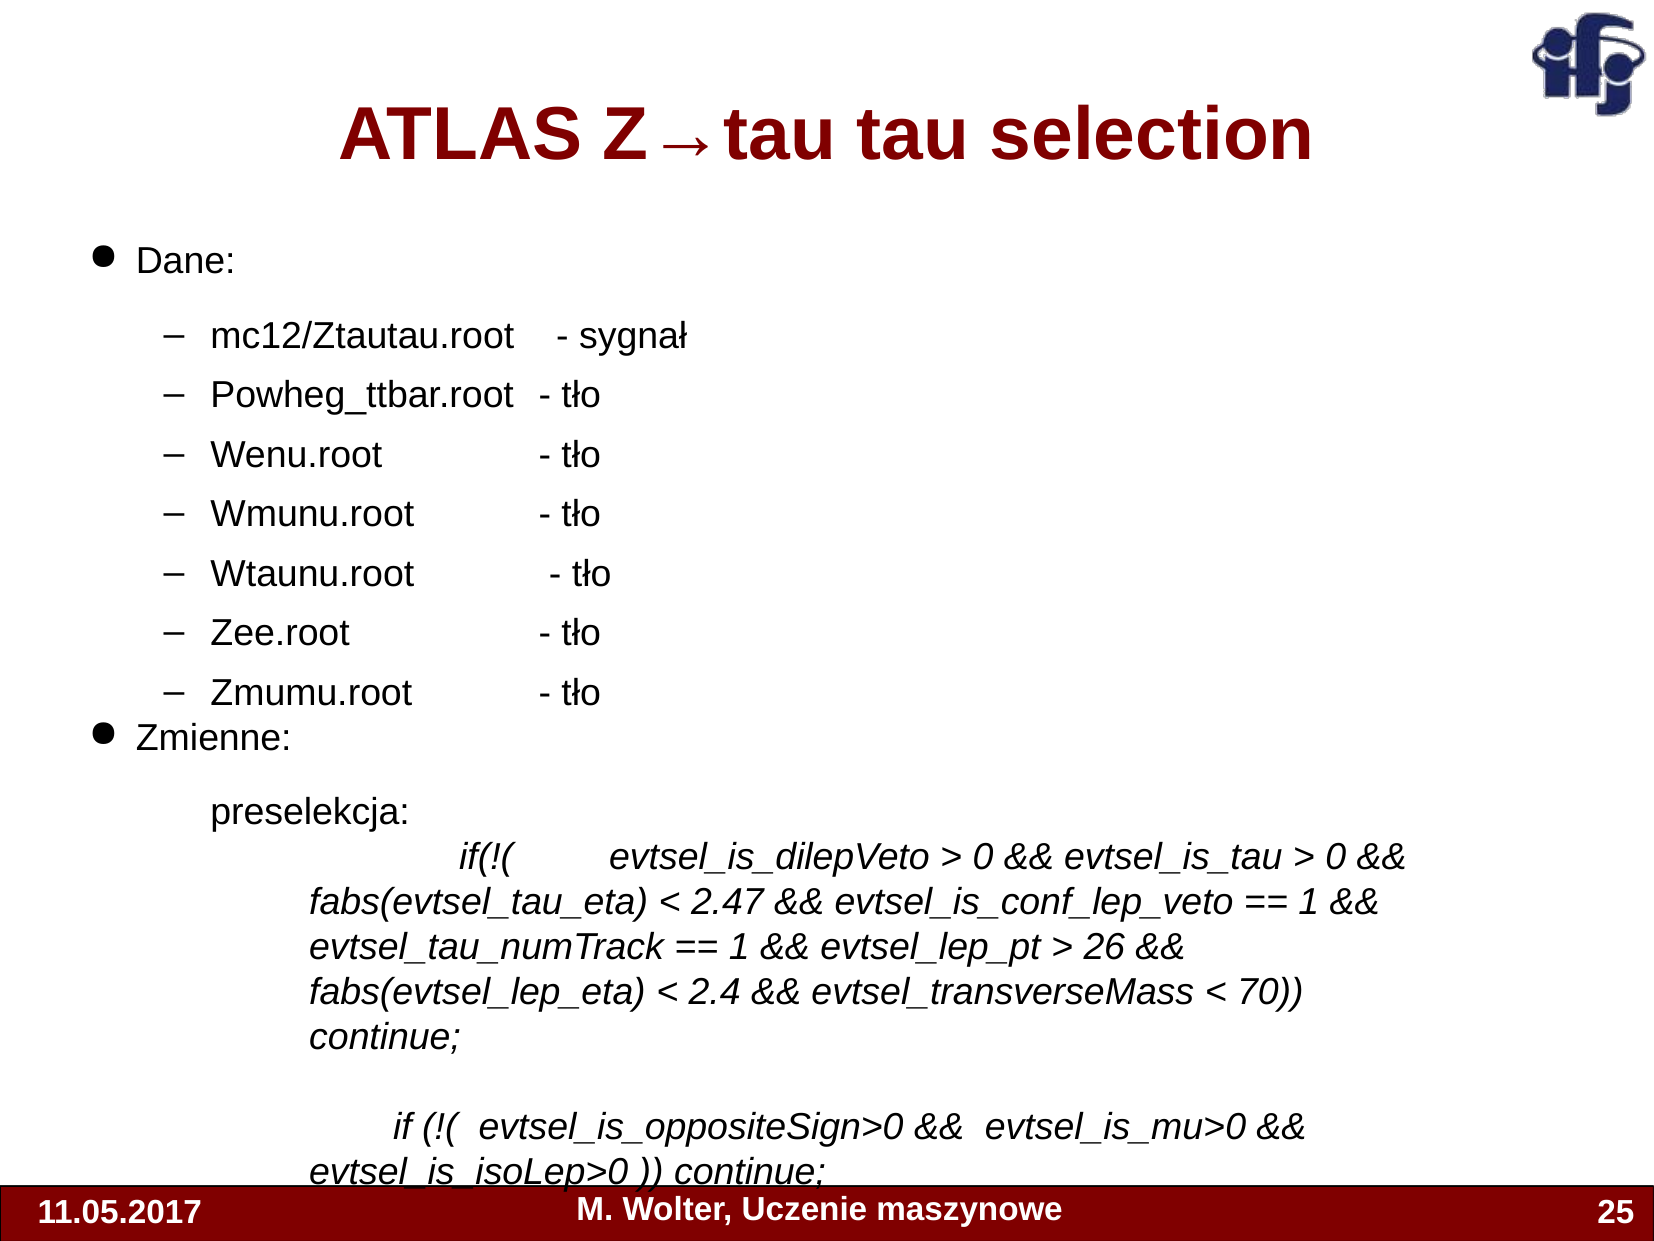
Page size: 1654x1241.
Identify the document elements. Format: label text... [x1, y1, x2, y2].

title ATLAS Z→tau tau selection [82, 25, 1571, 233]
picture [1525, 0, 1654, 129]
list Dane: mc12/Ztautau.root - sygnał Powheg_ttbar.root - tło Wenu.root - tło Wmunu.root - tło Wtaunu.root - tło Zee.root - tło Zmumu.root - tło Zmienne: preselekcja: if(!( evtsel_is_dilepVeto > 0 && evtsel_is_tau > 0 && fabs(evtsel_tau_eta) < 2.47 && evtsel_is_conf_lep_veto == 1 && evtsel_tau_numTrack == 1 && evtsel_lep_pt > 26 && fabs(evtsel_lep_eta) < 2.4 && evtsel_transverseMass < 70)) continue; if (!( evtsel_is_oppositeSign>0 && evtsel_is_mu>0 && evtsel_is_isoLep>0 )) continue; [88, 236, 1577, 1193]
